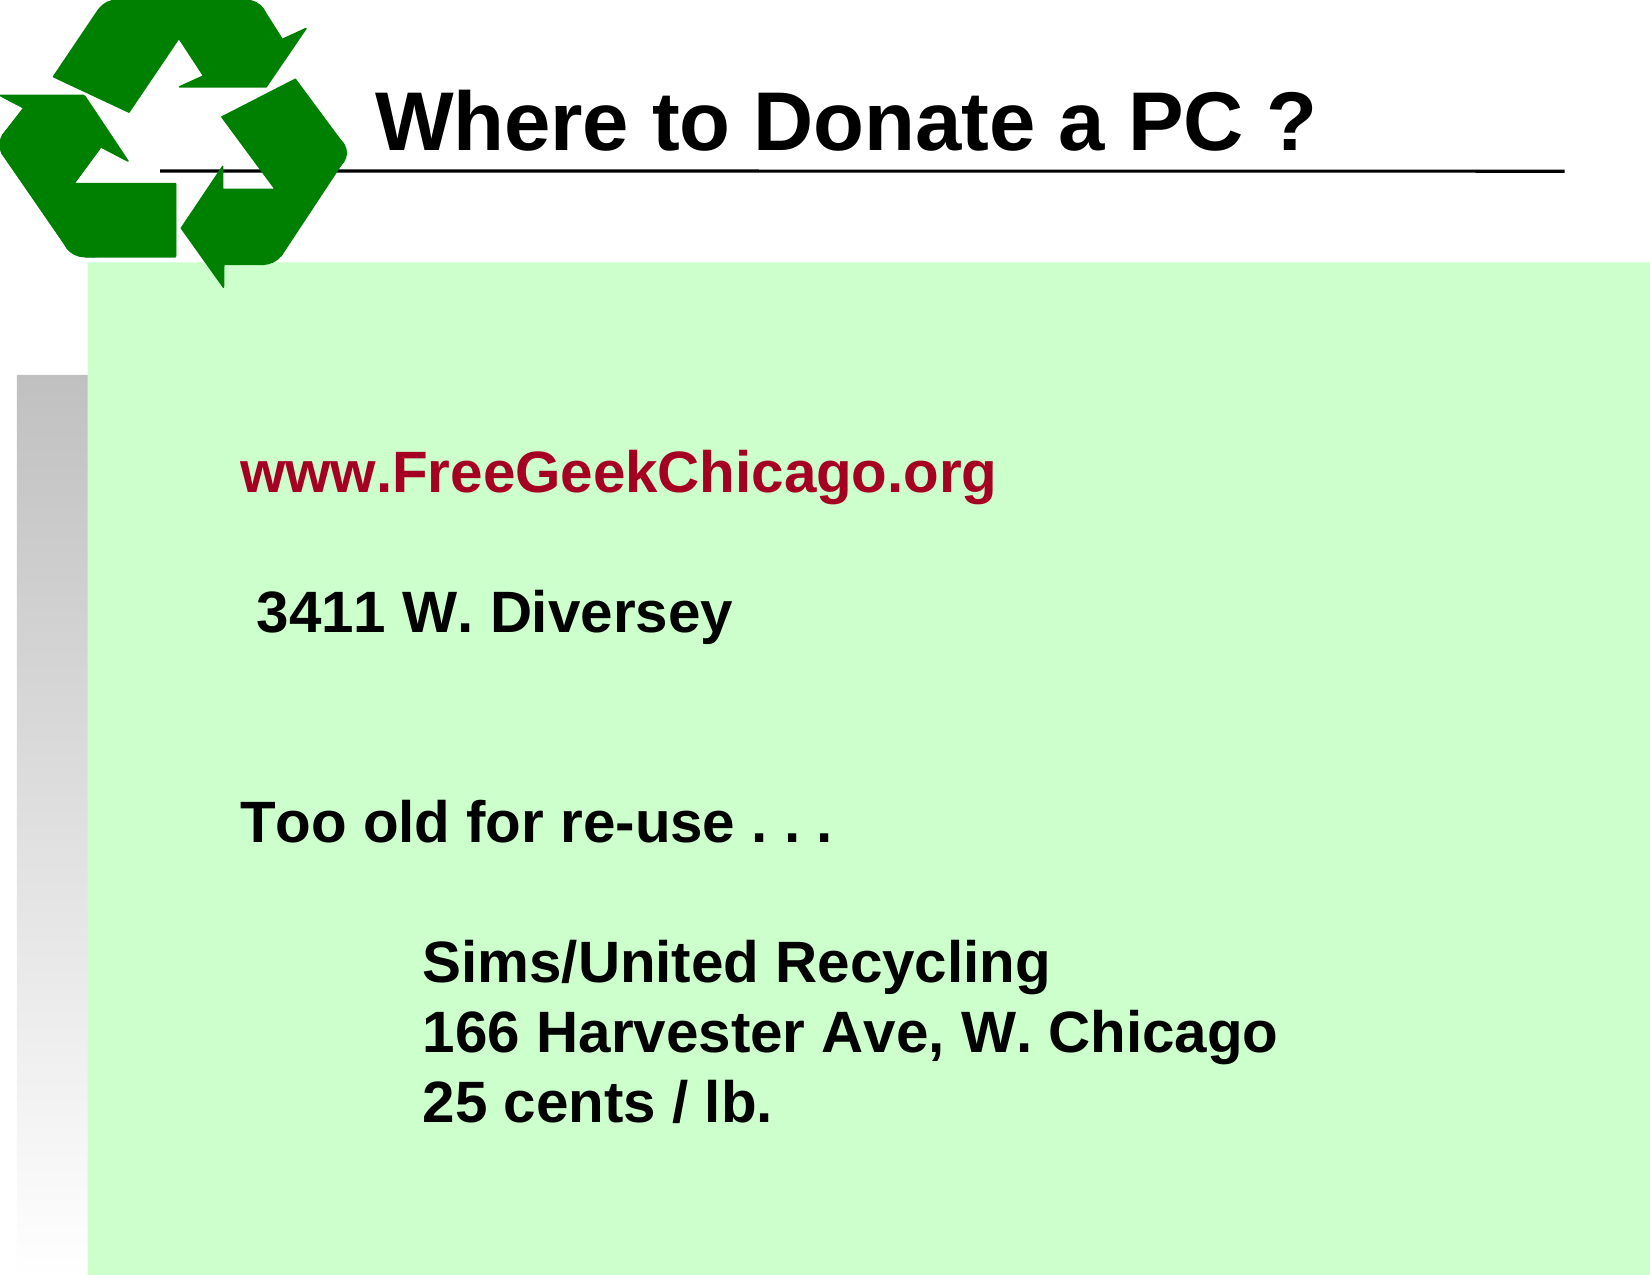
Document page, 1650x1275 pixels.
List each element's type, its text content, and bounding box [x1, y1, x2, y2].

text_box [0, 0, 1650, 1275]
list Where to Donate a PC ? [374, 75, 1475, 181]
text_box www.FreeGeekChicago.org 3411 W. Diversey Too old for re-use . . . Sims/United Recycling 166 Harvester Ave, W. Chicago 25 cents / lb. [191, 434, 1517, 1135]
